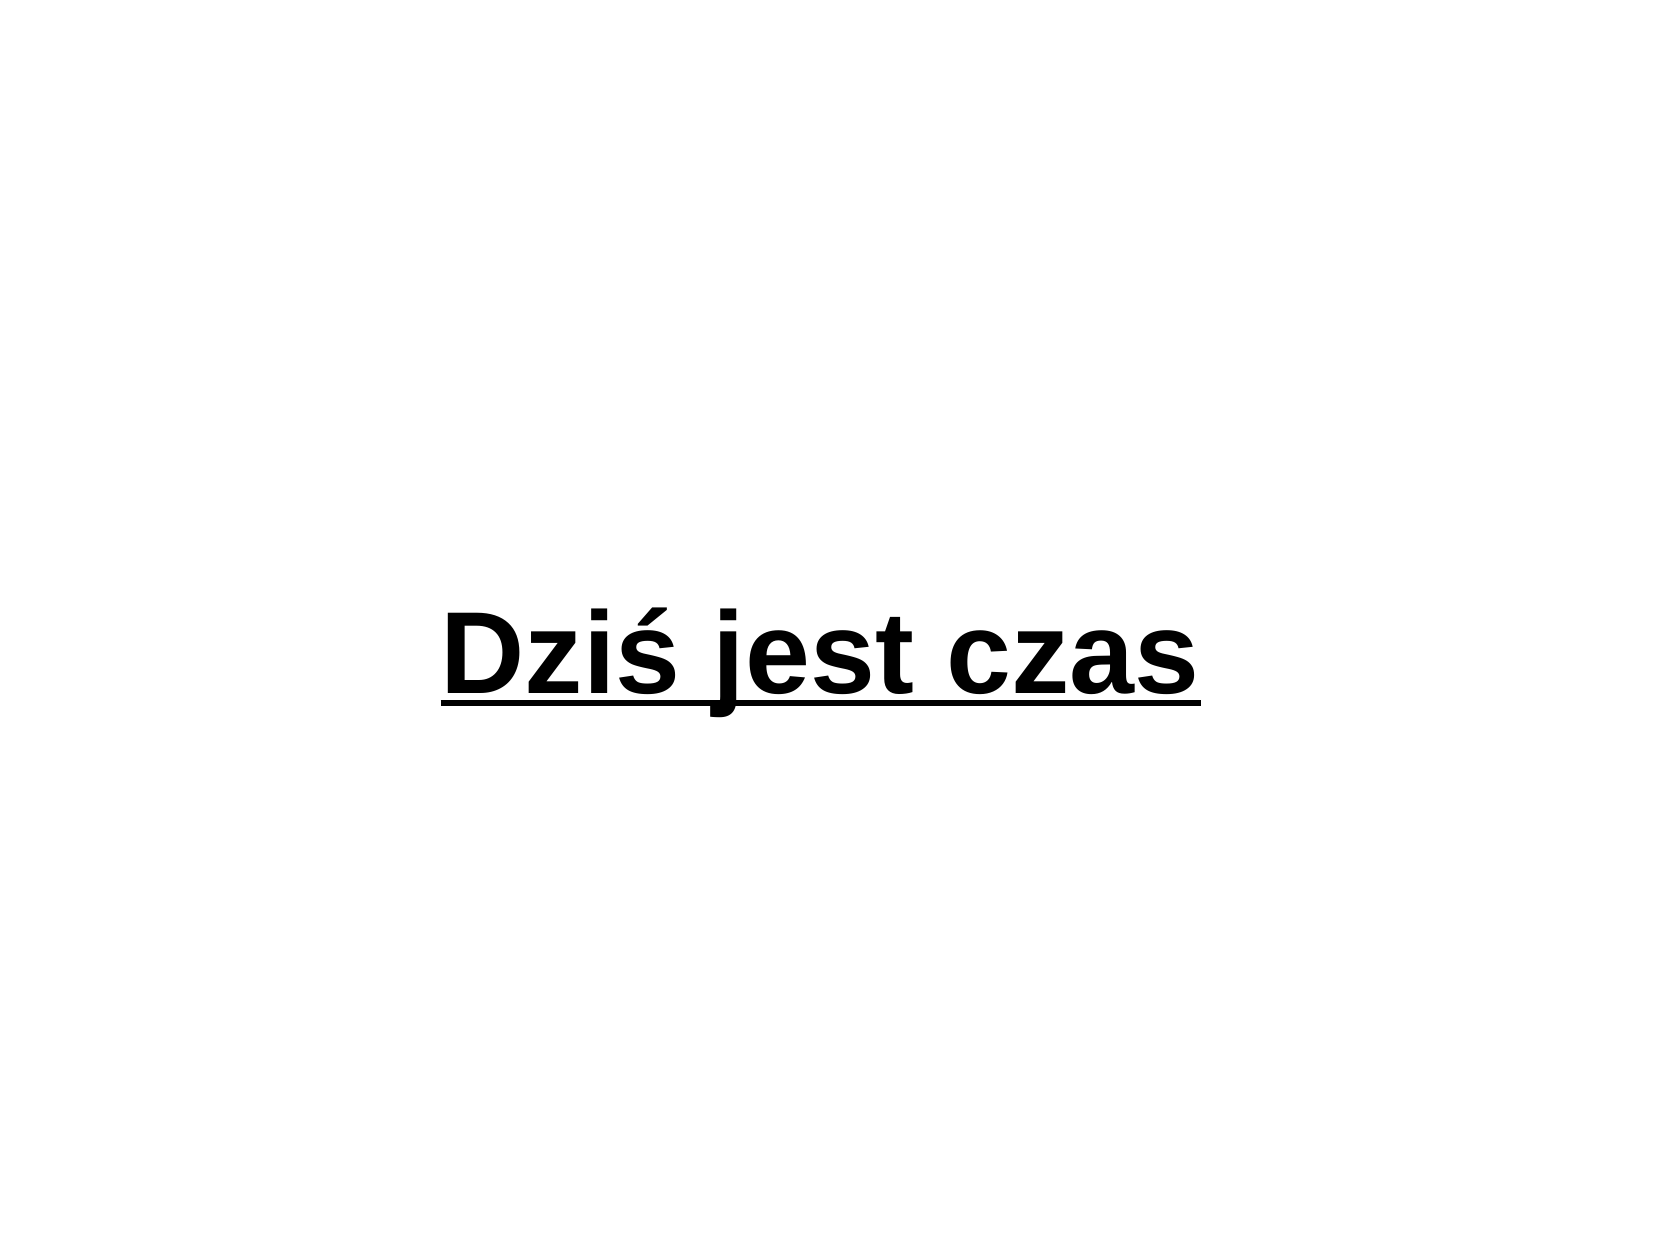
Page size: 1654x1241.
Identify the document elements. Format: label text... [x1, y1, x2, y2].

subtitle Dziś jest czas [0, 0, 1642, 1241]
